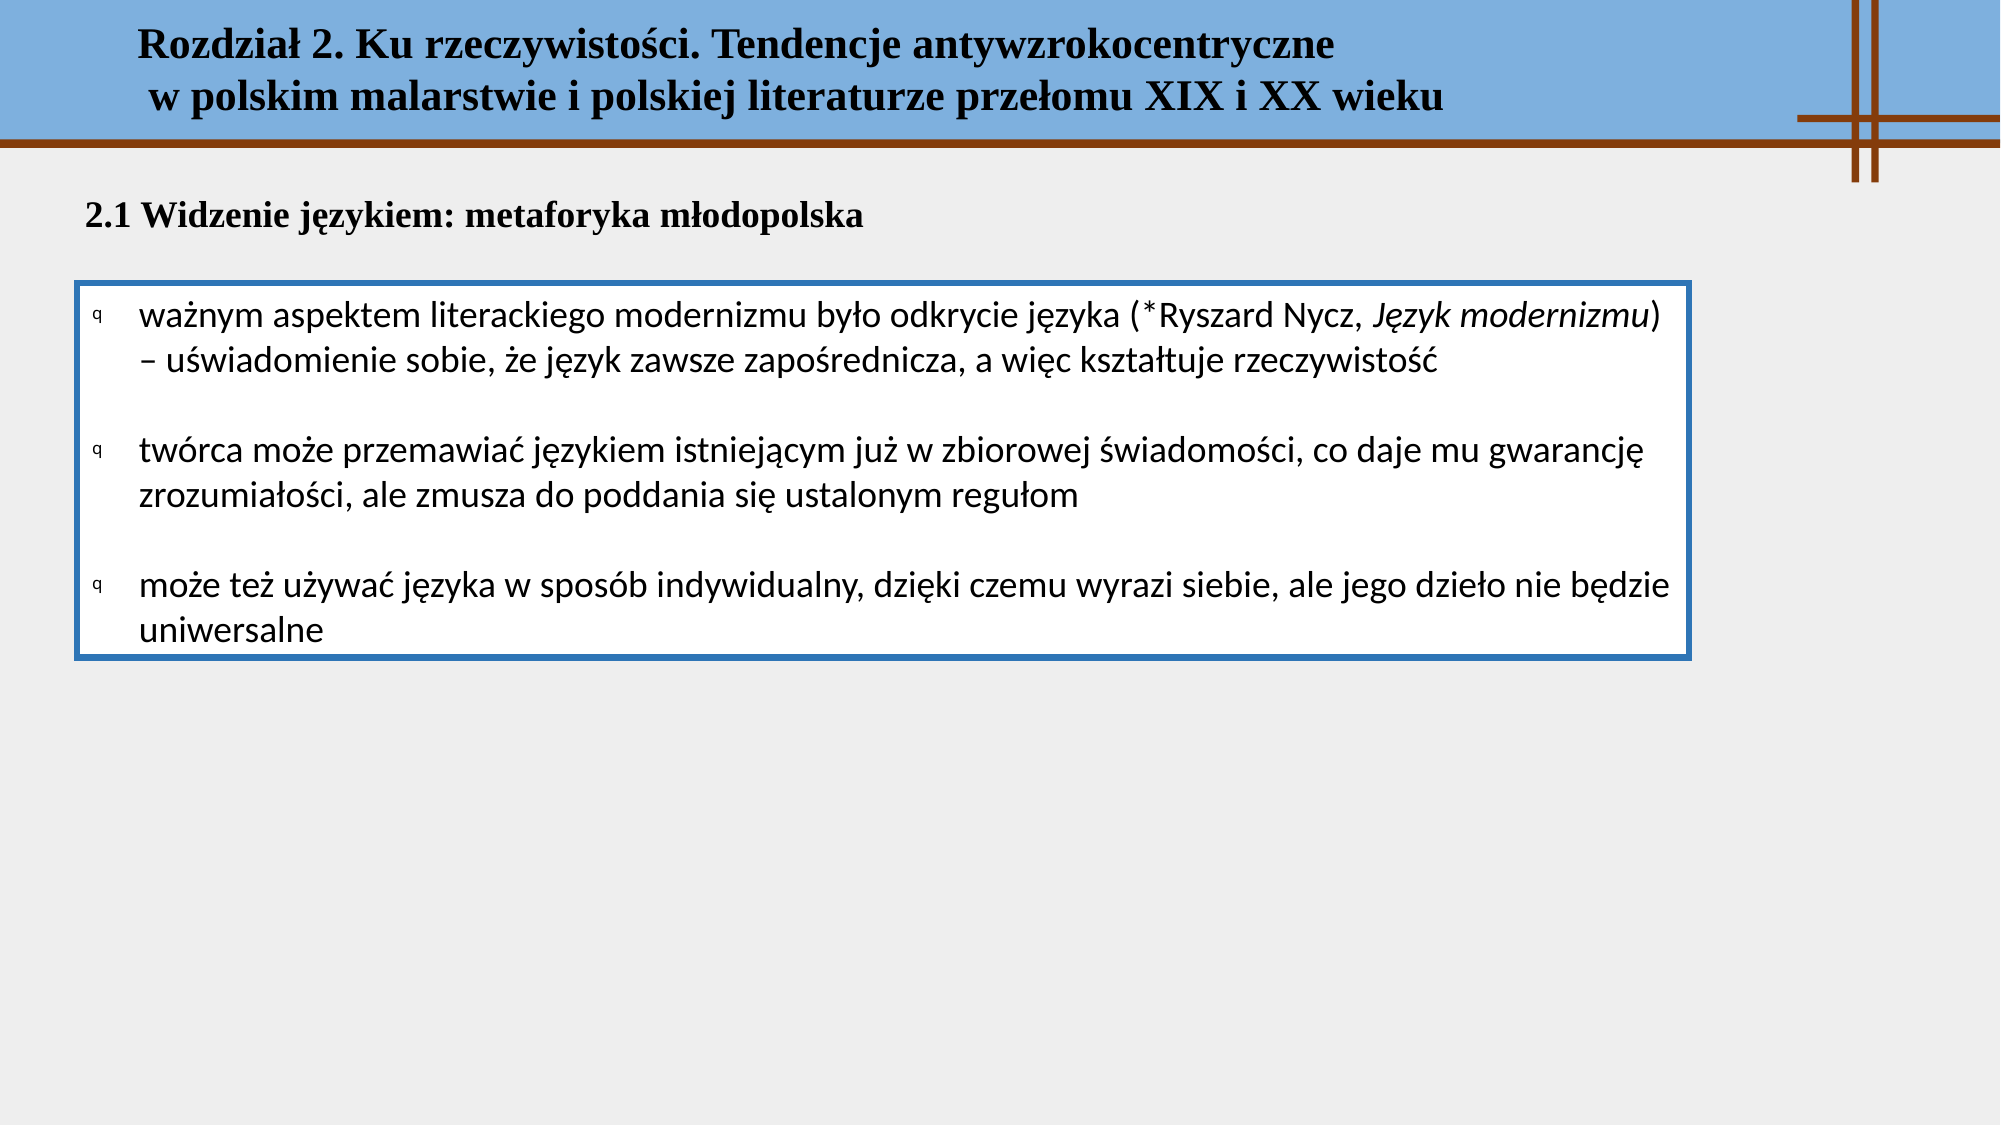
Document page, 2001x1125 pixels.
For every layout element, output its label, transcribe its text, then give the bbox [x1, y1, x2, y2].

text_box ważnym aspektem literackiego modernizmu było odkrycie języka (*Ryszard Nycz, Język modernizmu) – uświadomienie sobie, że język zawsze zapośrednicza, a więc kształtuje rzeczywistość twórca może przemawiać językiem istniejącym już w zbiorowej świadomości, co daje mu gwarancję zrozumiałości, ale zmusza do poddania się ustalonym regułom może też używać języka w sposób indywidualny, dzięki czemu wyrazi siebie, ale jego dzieło nie będzie uniwersalne [77, 282, 1689, 658]
text_box 2.1 Widzenie językiem: metaforyka młodopolska [66, 182, 880, 243]
text_box Rozdział 2. Ku rzeczywistości. Tendencje antywzrokocentryczne w polskim malarstwie i polskiej literaturze przełomu XIX i XX wieku [122, 7, 1810, 127]
text_box [0, 0, 2001, 183]
